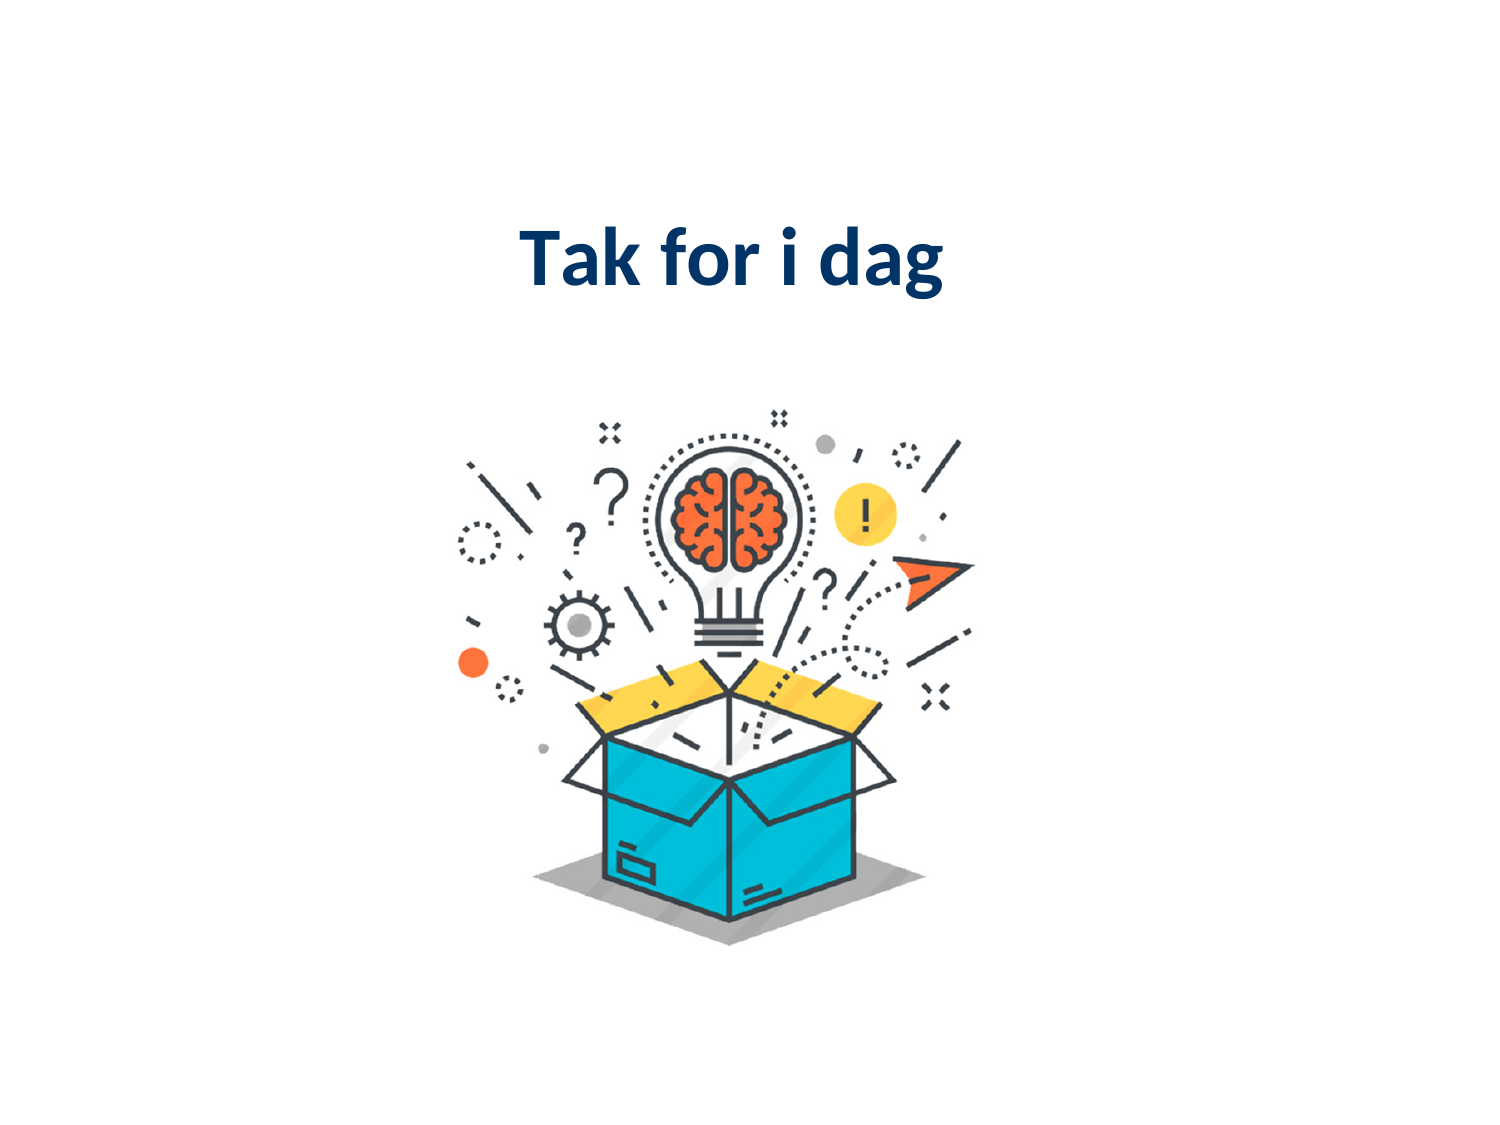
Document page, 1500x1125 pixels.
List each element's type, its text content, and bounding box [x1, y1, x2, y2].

list Tak for i dag [34, 0, 1385, 556]
picture [411, 409, 1035, 946]
